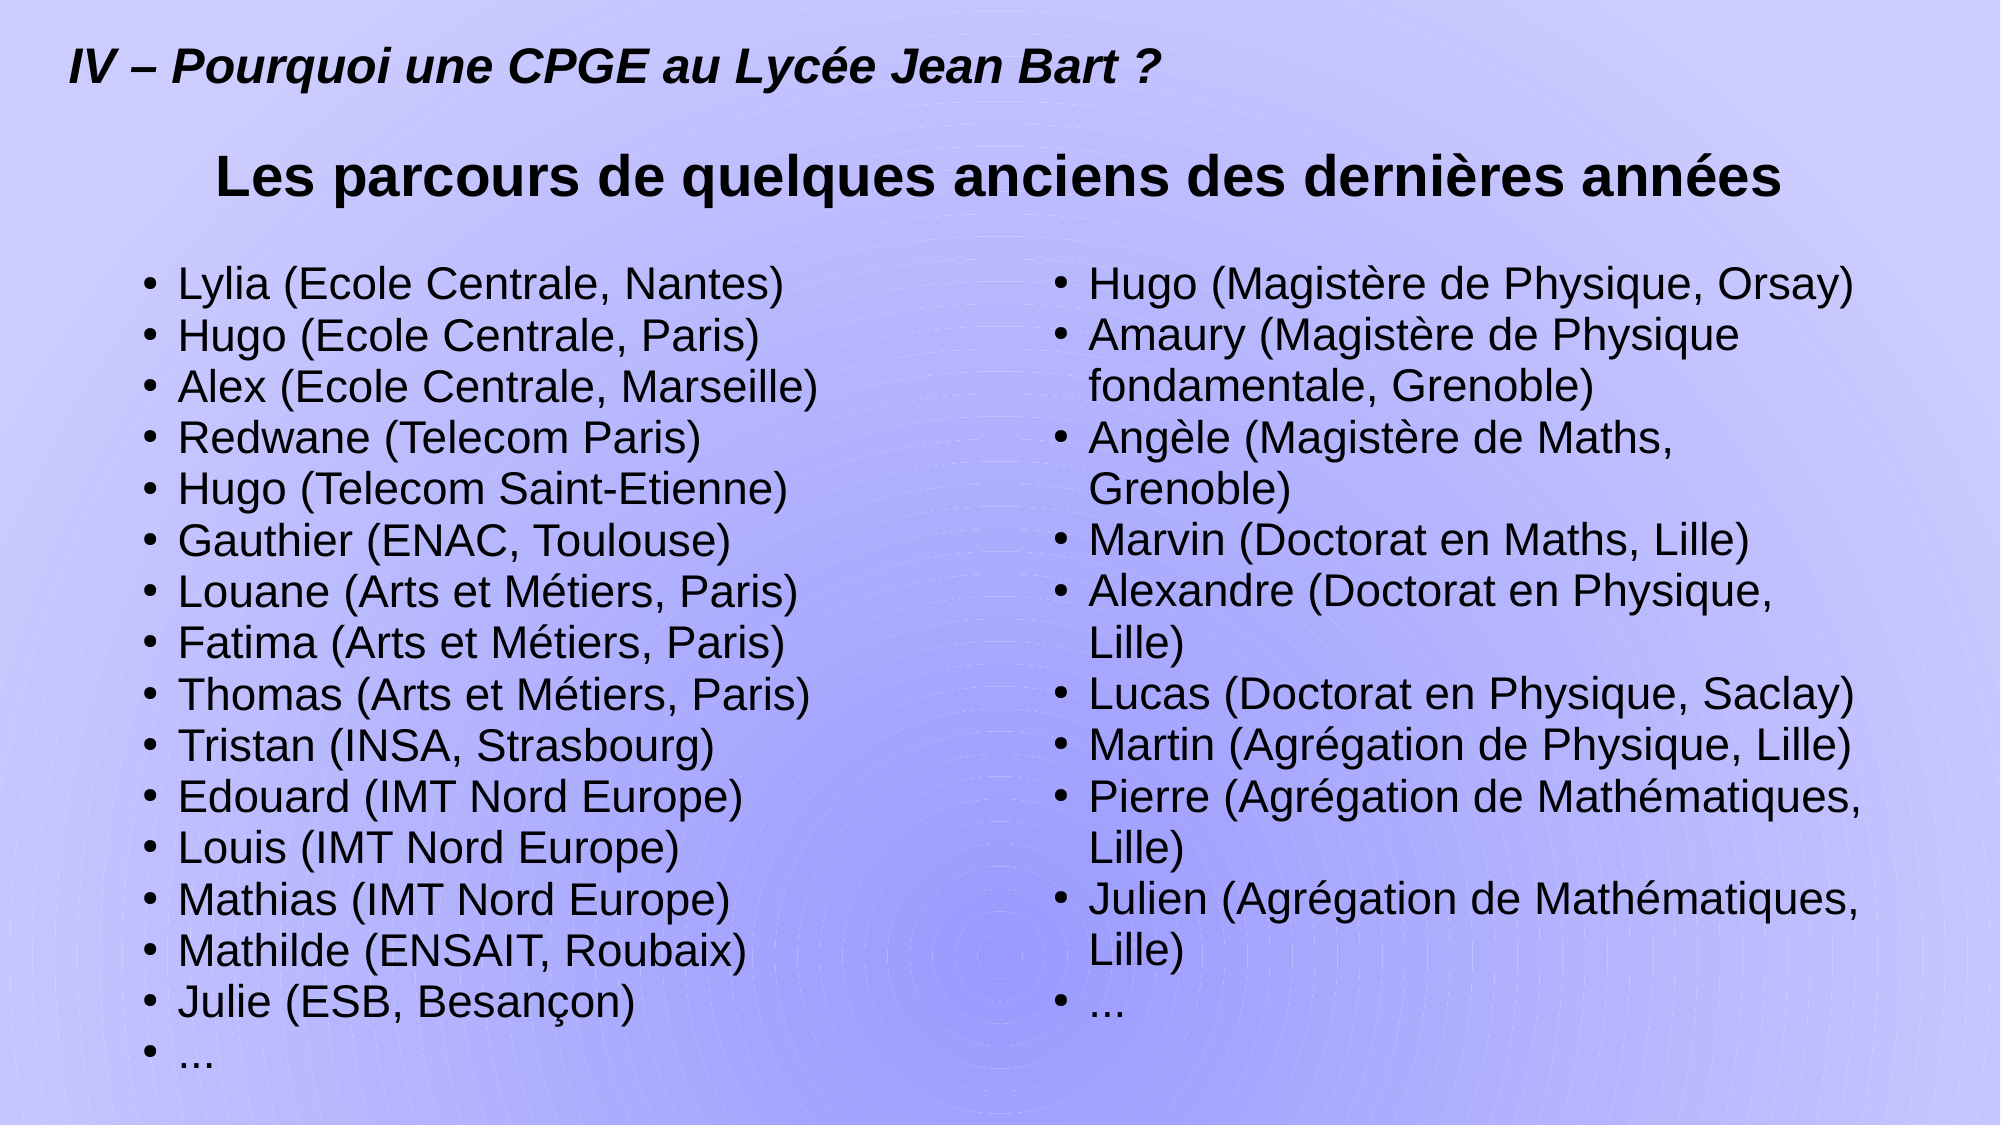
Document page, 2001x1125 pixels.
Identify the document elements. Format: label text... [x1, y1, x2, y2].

text_box Les parcours de quelques anciens des dernières années [165, 136, 1890, 1125]
text_box Lylia (Ecole Centrale, Nantes) Hugo (Ecole Centrale, Paris) Alex (Ecole Centrale, Marseille) Redwane (Telecom Paris) Hugo (Telecom Saint-Etienne) Gauthier (ENAC, Toulouse) Louane (Arts et Métiers, Paris) Fatima (Arts et Métiers, Paris) Thomas (Arts et Métiers, Paris) Tristan (INSA, Strasbourg) Edouard (IMT Nord Europe) Louis (IMT Nord Europe) Mathias (IMT Nord Europe) Mathilde (ENSAIT, Roubaix) Julie (ESB, Besançon) ... [127, 251, 872, 1083]
text_box IV – Pourquoi une CPGE au Lycée Jean Bart ? [53, 31, 1961, 160]
text_box Hugo (Magistère de Physique, Orsay) Amaury (Magistère de Physique fondamentale, Grenoble) Angèle (Magistère de Maths, Grenoble) Marvin (Doctorat en Maths, Lille) Alexandre (Doctorat en Physique, Lille) Lucas (Doctorat en Physique, Saclay) Martin (Agrégation de Physique, Lille) Pierre (Agrégation de Mathématiques, Lille) Julien (Agrégation de Mathématiques, Lille) ... [1038, 250, 1887, 1031]
